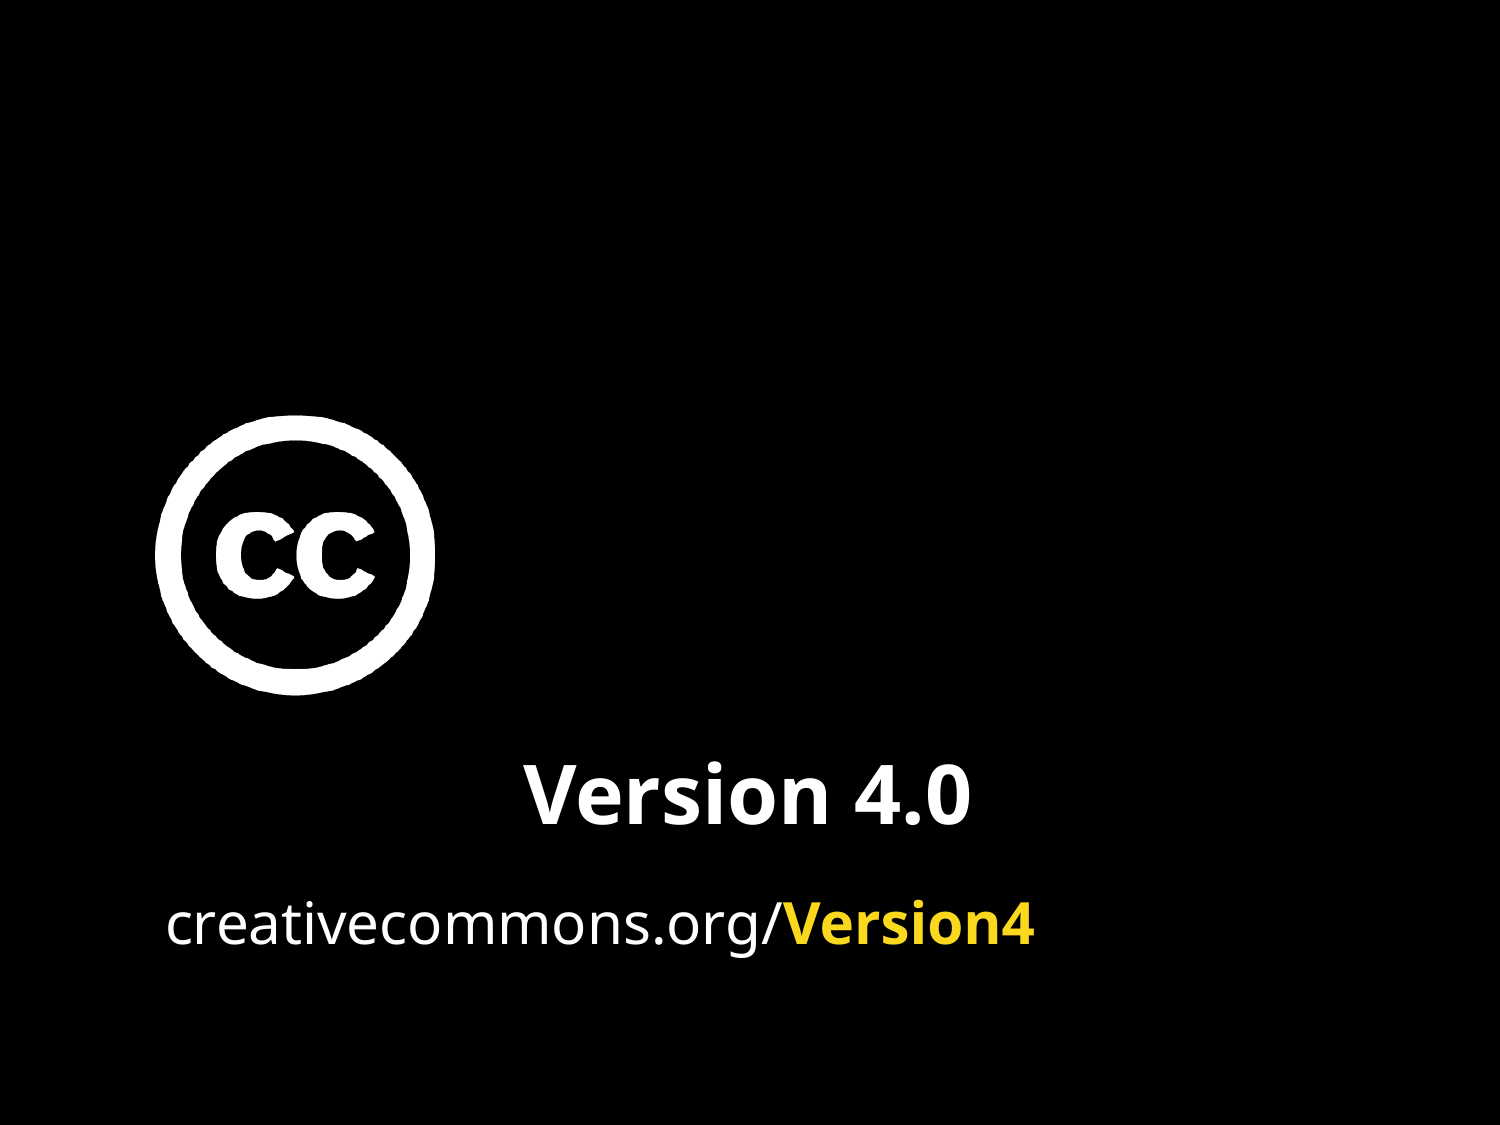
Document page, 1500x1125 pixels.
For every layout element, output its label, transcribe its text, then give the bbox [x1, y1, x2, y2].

title Version 4.0 [93, 616, 1424, 858]
picture [127, 389, 463, 725]
subtitle creativecommons.org/Version4 [150, 878, 1369, 1005]
